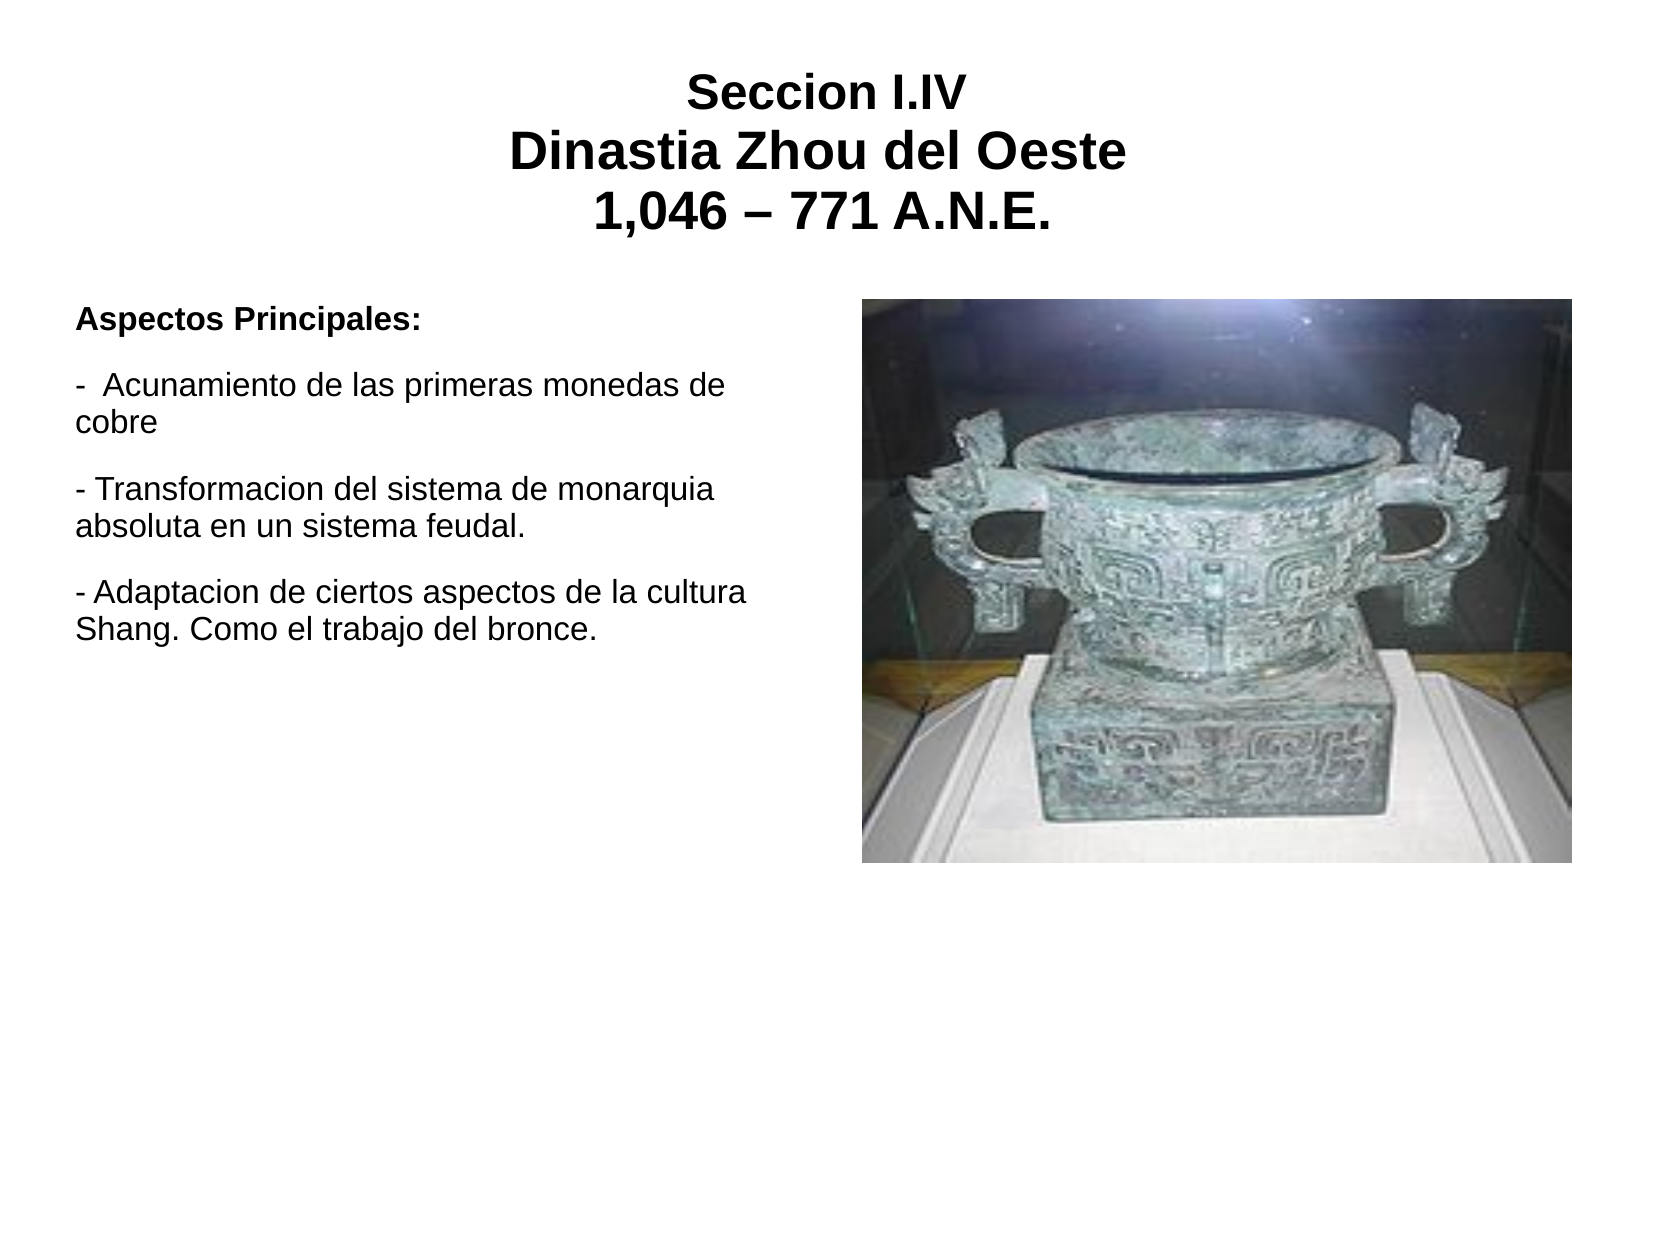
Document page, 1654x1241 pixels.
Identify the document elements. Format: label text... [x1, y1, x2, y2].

list Aspectos Principales: - Acunamiento de las primeras monedas de cobre - Transformacion del sistema de monarquia absoluta en un sistema feudal. - Adaptacion de ciertos aspectos de la cultura Shang. Como el trabajo del bronce. [75, 300, 809, 1094]
picture [862, 299, 1572, 863]
title Seccion I.IV Dinastia Zhou del Oeste 1,046 – 771 A.N.E. [82, 56, 1571, 250]
